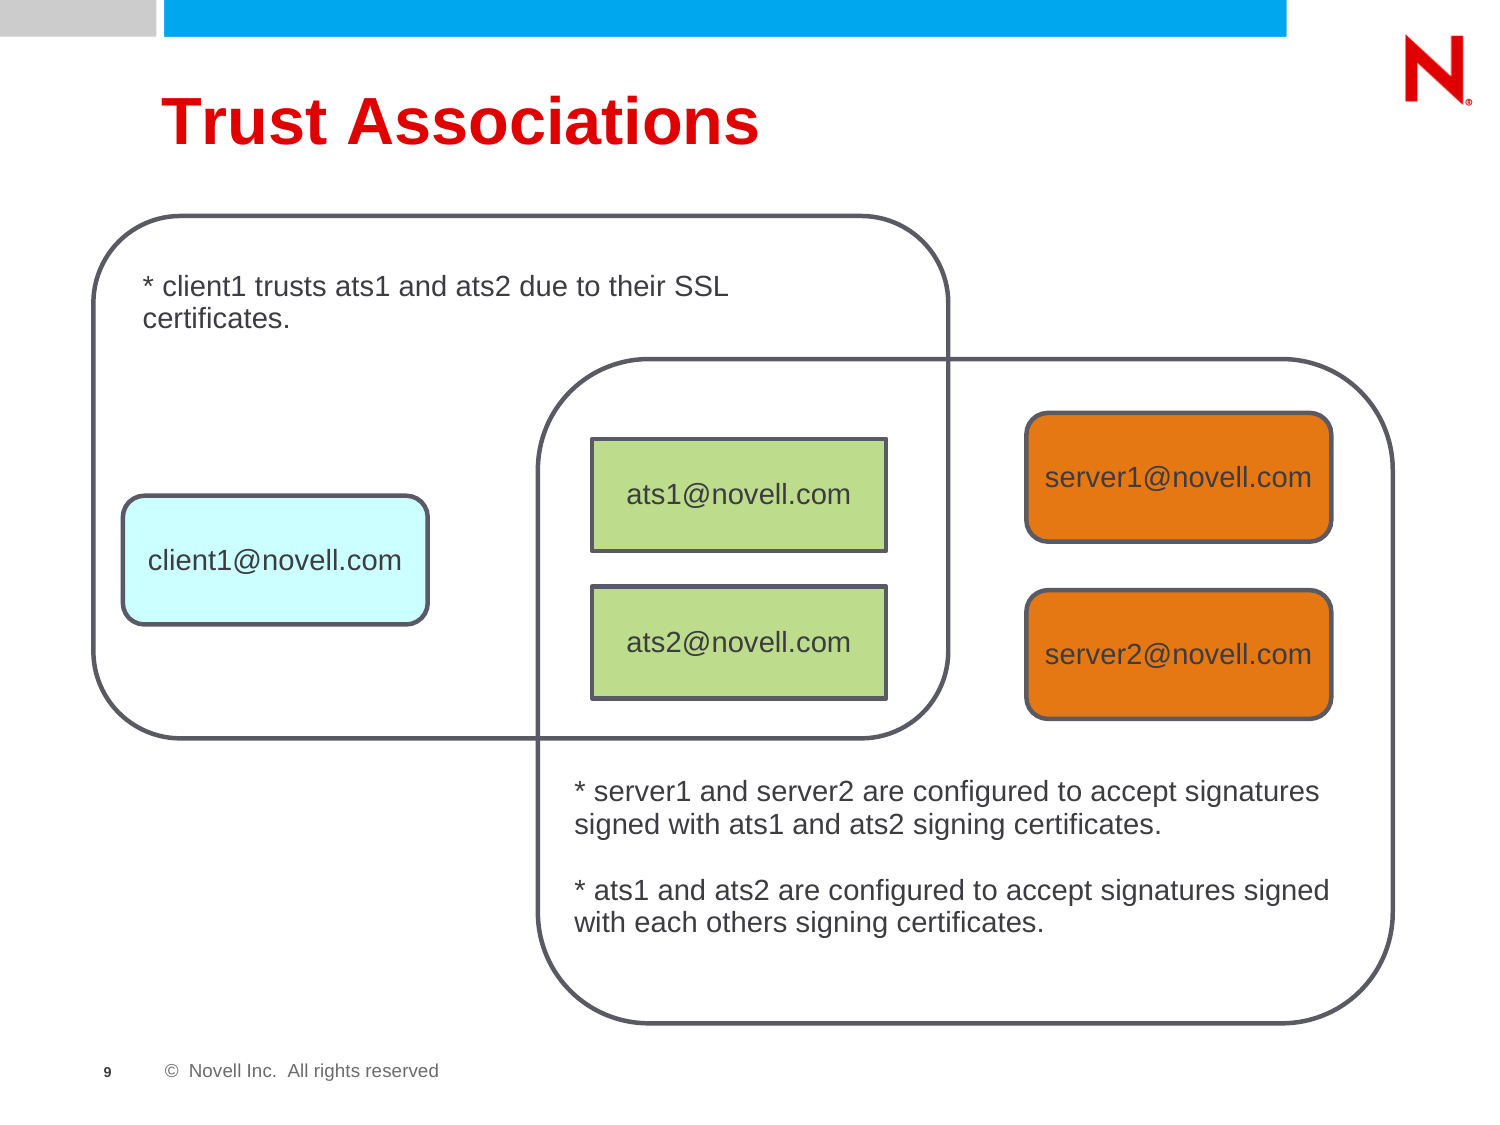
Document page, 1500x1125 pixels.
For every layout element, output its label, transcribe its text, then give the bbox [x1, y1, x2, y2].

text_box [93, 215, 1393, 1024]
title Trust Associations [161, 41, 1383, 205]
text_box server1@novell.com [1026, 412, 1332, 542]
text_box * server1 and server2 are configured to accept signatures signed with ats1 and ats2 signing certificates. * ats1 and ats2 are configured to accept signatures signed with each others signing certificates. [574, 775, 1367, 972]
text_box server2@novell.com [1026, 590, 1332, 719]
picture [1403, 32, 1473, 107]
text_box * client1 trusts ats1 and ats2 due to their SSL certificates. [142, 269, 843, 336]
